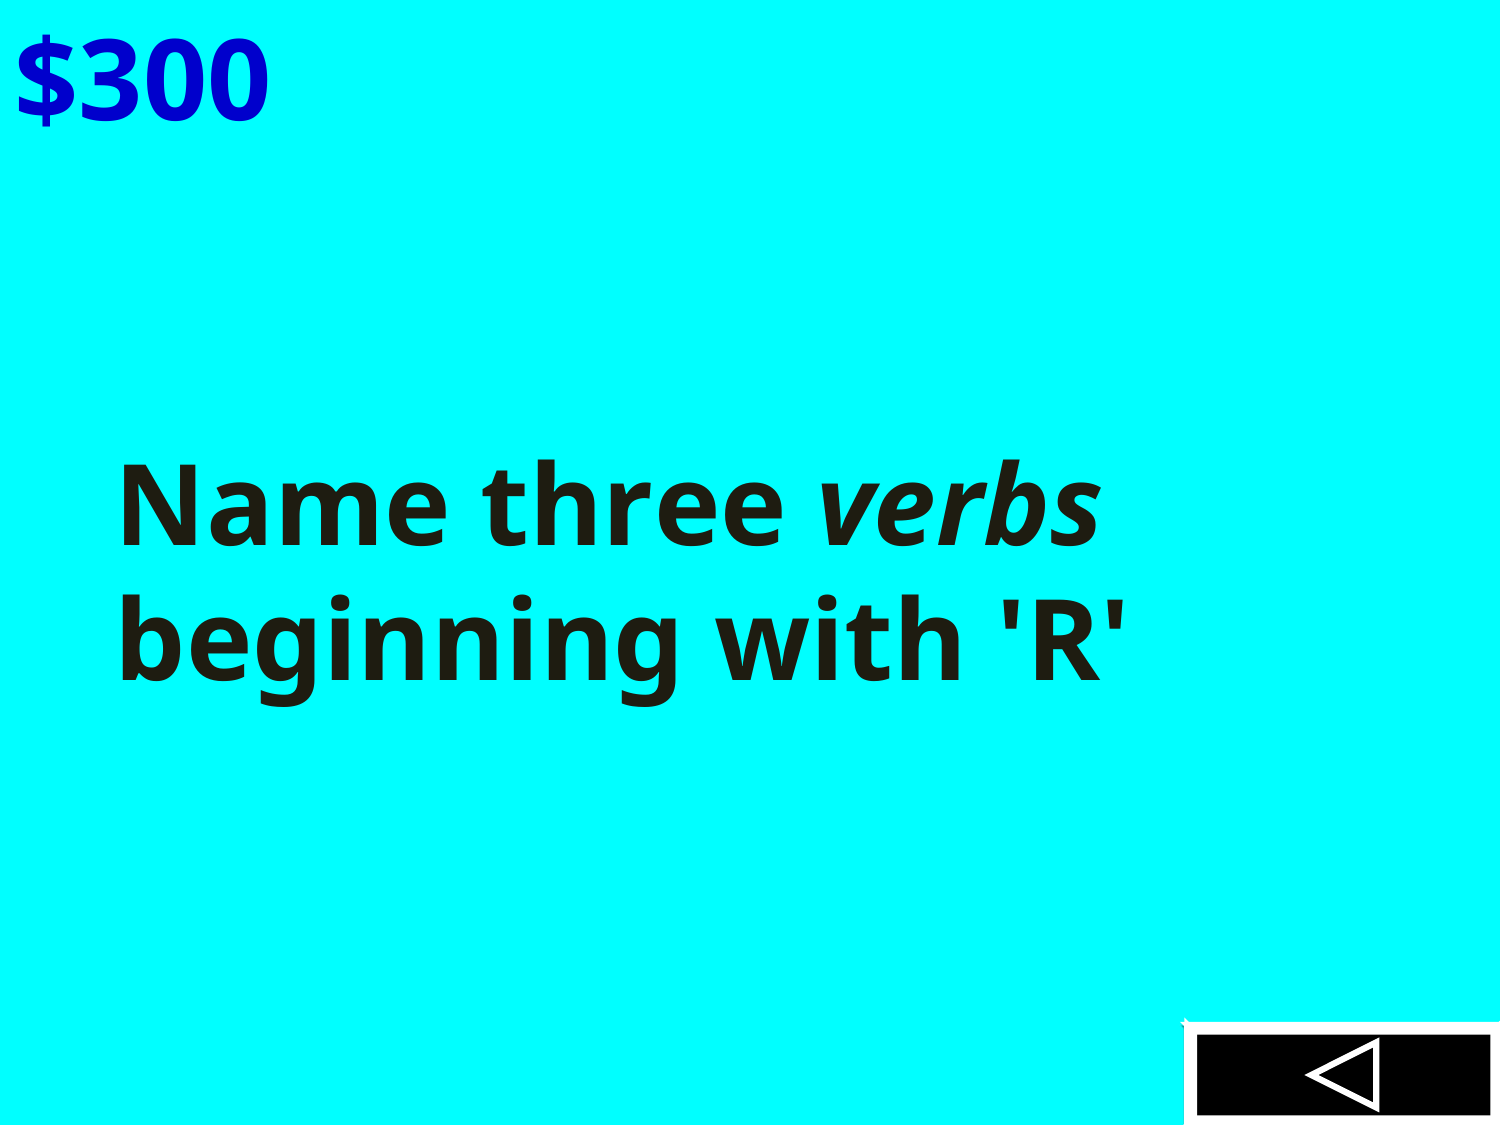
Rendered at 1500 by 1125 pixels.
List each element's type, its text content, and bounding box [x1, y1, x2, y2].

text_box Name three verbs beginning with 'R' [99, 424, 1500, 711]
text_box [1189, 1025, 1500, 1125]
text_box $300 [0, 0, 1426, 151]
